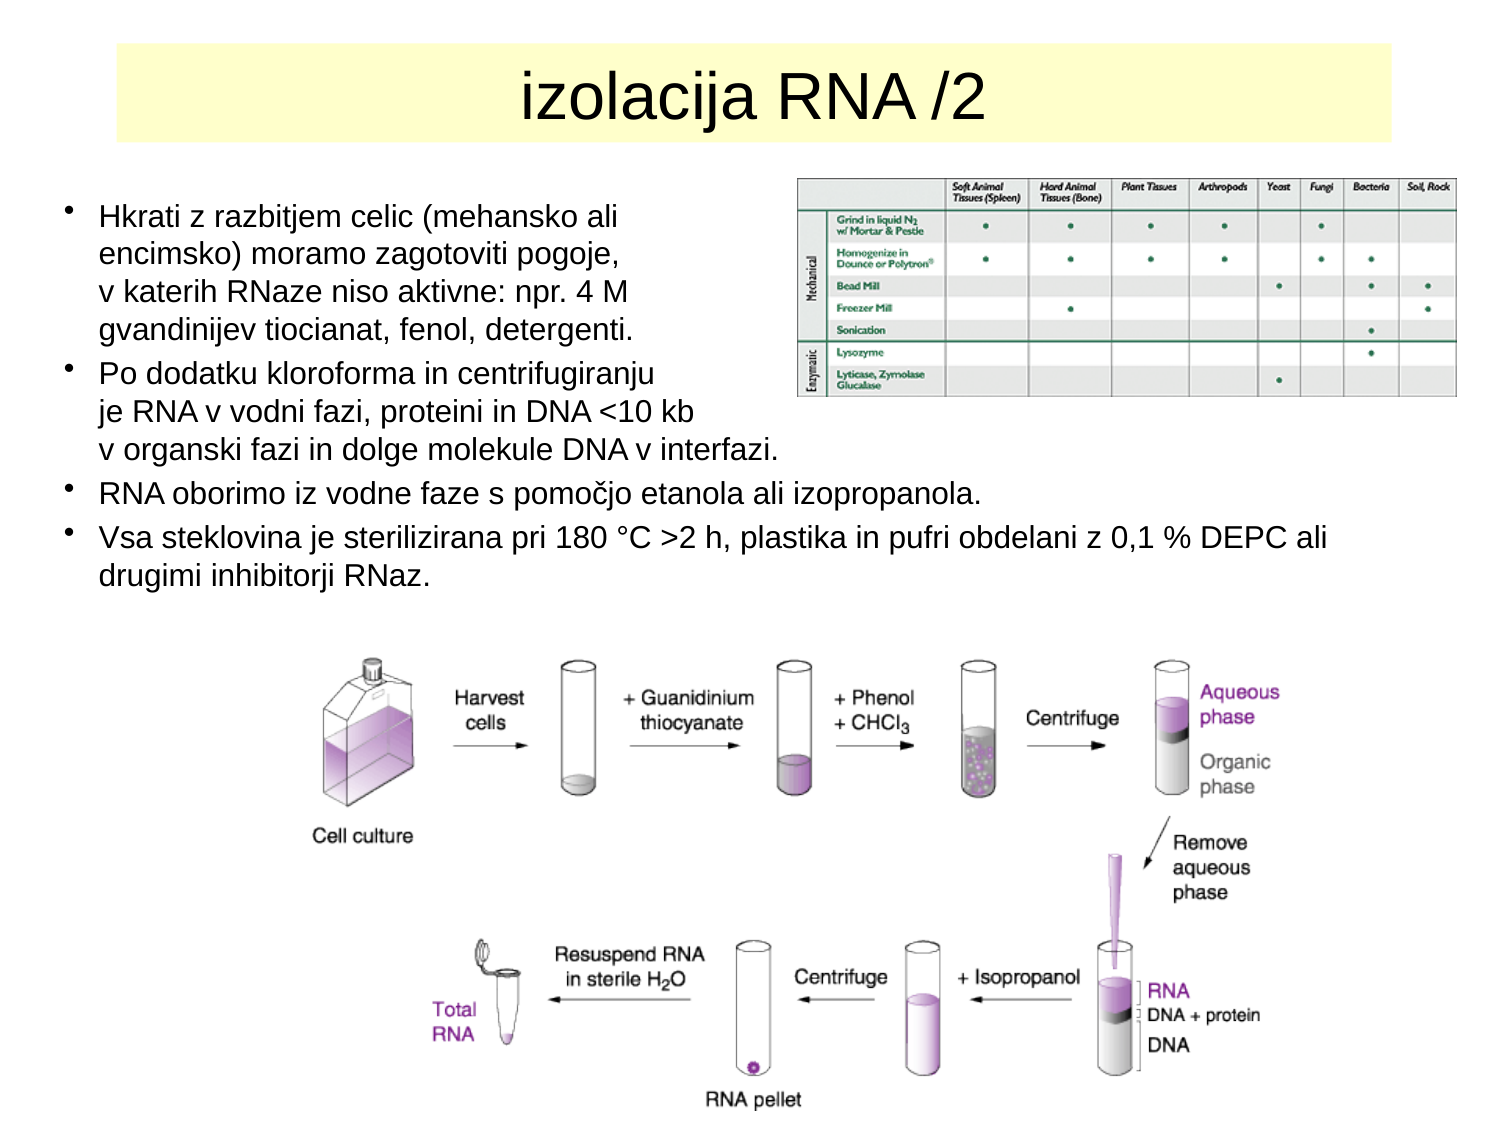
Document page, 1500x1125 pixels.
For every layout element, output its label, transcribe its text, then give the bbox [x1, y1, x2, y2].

picture [312, 656, 1282, 1111]
picture [797, 178, 1457, 397]
title izolacija RNA /2 [116, 43, 1392, 143]
list Hkrati z razbitjem celic (mehansko ali encimsko) moramo zagotoviti pogoje, v katerih RNaze niso aktivne: npr. 4 M gvandinijev tiocianat, fenol, detergenti. Po dodatku kloroforma in centrifugiranju je RNA v vodni fazi, proteini in DNA <10 kb v organski fazi in dolge molekule DNA v interfazi. RNA oborimo iz vodne faze s pomočjo etanola ali izopropanola. Vsa steklovina je sterilizirana pri 180 °C >2 h, plastika in pufri obdelani z 0,1 % DEPC ali drugimi inhibitorji RNaz. [48, 188, 1443, 602]
